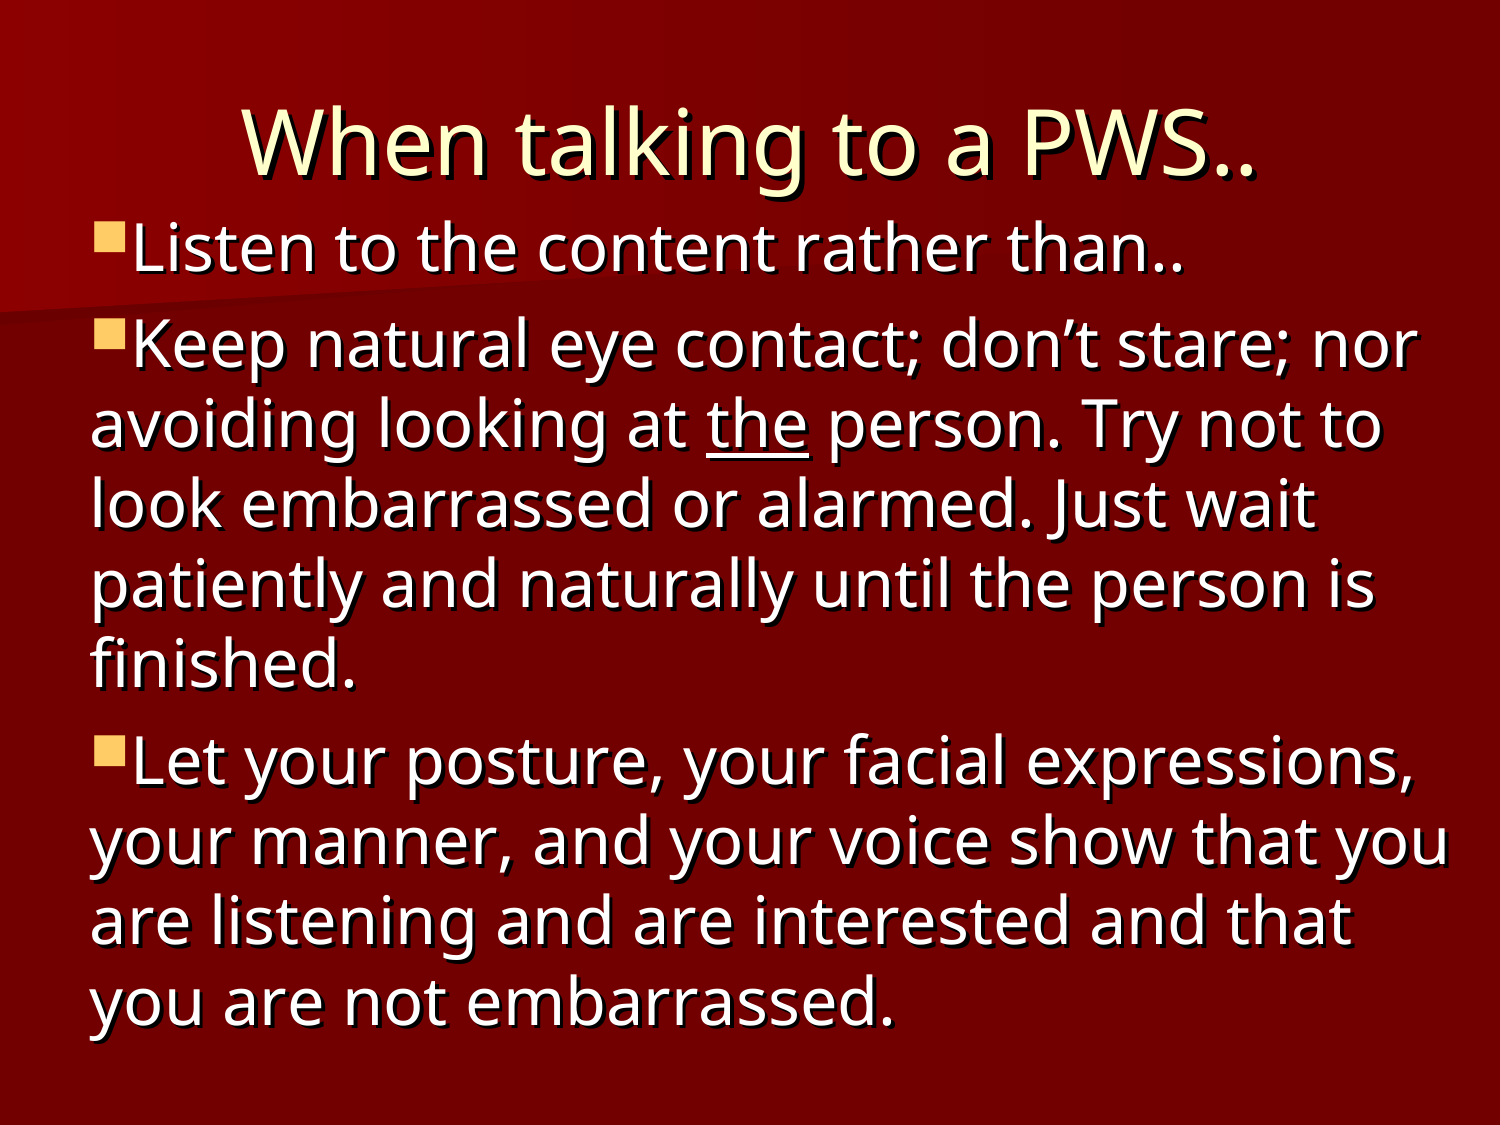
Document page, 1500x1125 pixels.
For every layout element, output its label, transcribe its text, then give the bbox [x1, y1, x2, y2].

title When talking to a PWS.. [75, 45, 1426, 196]
list Listen to the content rather than.. Keep natural eye contact; don’t stare; nor avoiding looking at the person. Try not to look embarrassed or alarmed. Just wait patiently and naturally until the person is finished. Let your posture, your facial expressions, your manner, and your voice show that you are listening and are interested and that you are not embarrassed. [75, 196, 1471, 1125]
